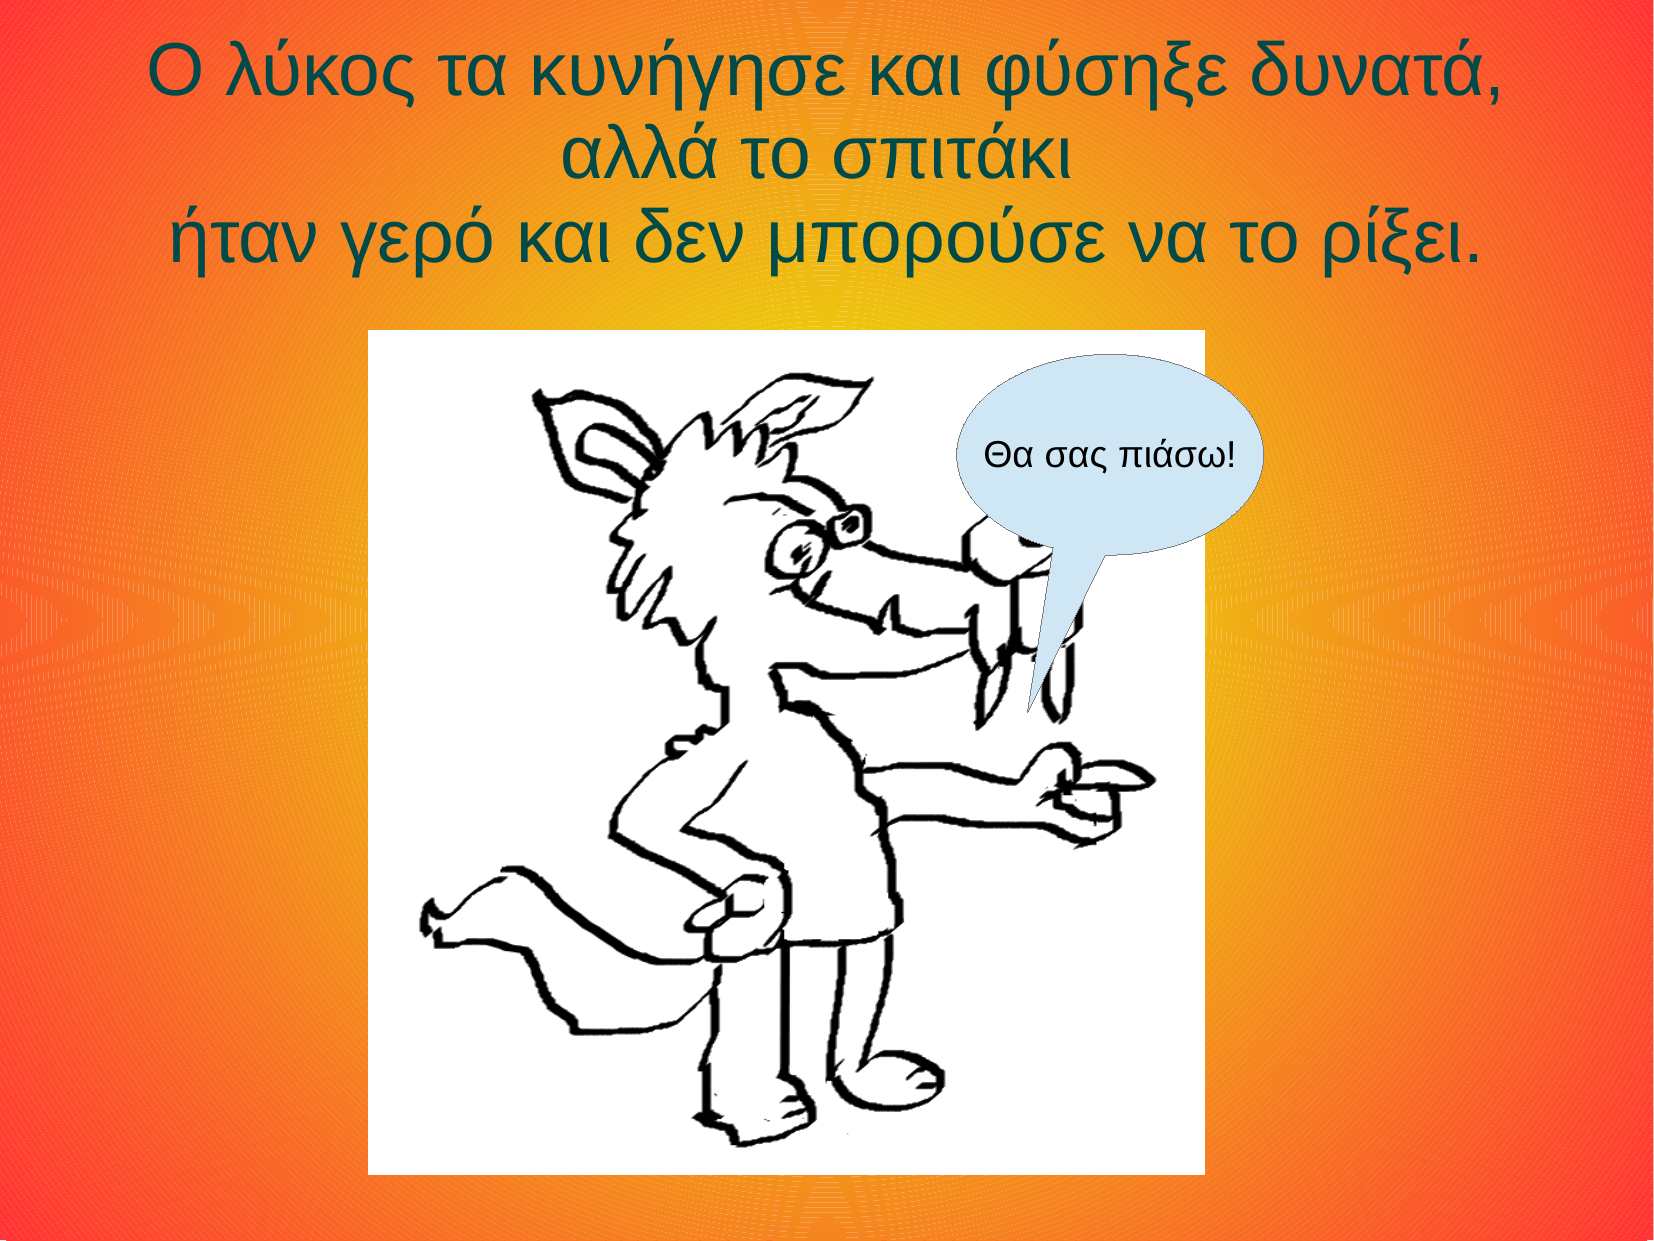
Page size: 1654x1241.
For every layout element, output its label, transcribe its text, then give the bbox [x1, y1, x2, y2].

title Ο λύκος τα κυνήγησε και φύσηξε δυνατά, αλλά το σπιτάκι ήταν γερό και δεν μπορούσε να το ρίξει. [82, 26, 1571, 279]
text_box Θα σας πιάσω! [956, 354, 1264, 713]
picture [368, 330, 1205, 1175]
